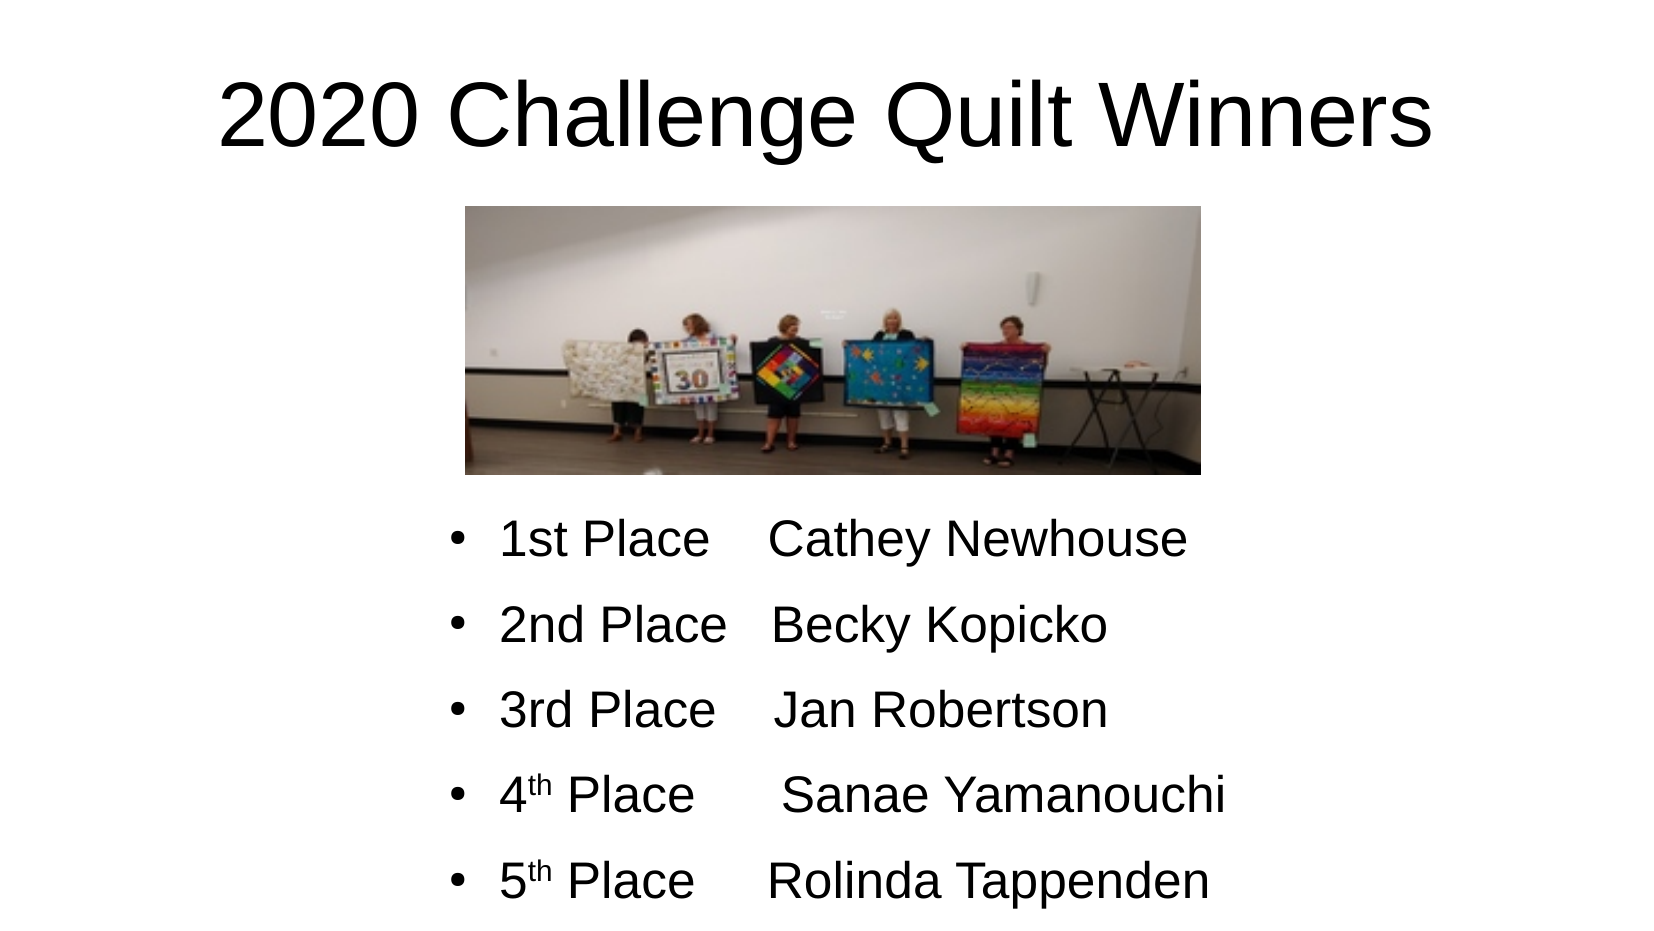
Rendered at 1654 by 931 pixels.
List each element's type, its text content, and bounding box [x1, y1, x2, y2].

list 1st Place Cathey Newhouse 2nd Place Becky Kopicko 3rd Place Jan Robertson 4th Place Sanae Yamanouchi 5th Place Rolinda Tappenden [431, 510, 1291, 911]
picture [465, 206, 1201, 475]
title 2020 Challenge Quilt Winners [82, 37, 1571, 193]
